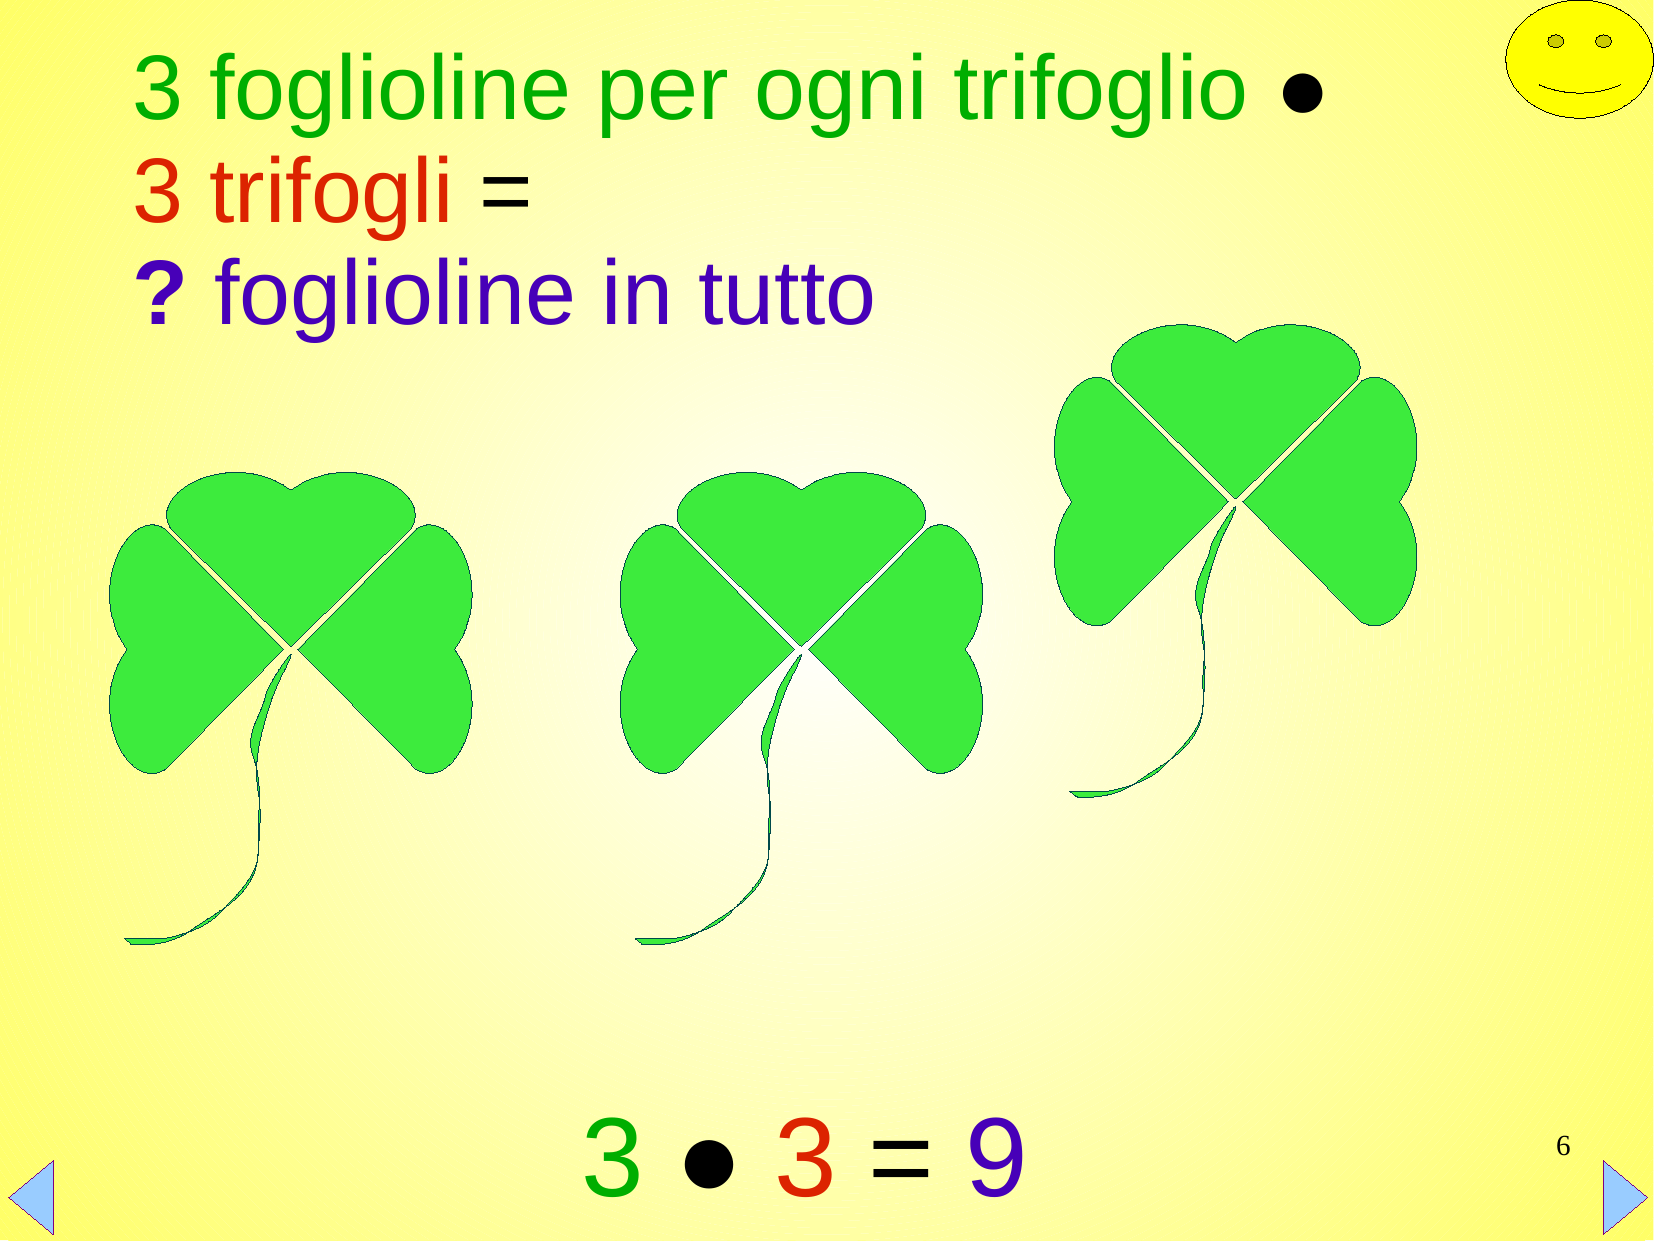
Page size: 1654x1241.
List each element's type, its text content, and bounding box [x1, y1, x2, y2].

text_box 3 ● 3 = 9 [566, 1086, 1087, 1228]
text_box [166, 472, 416, 647]
text_box [1111, 324, 1361, 499]
text_box [808, 524, 983, 774]
text_box [1505, 0, 1654, 119]
text_box [1054, 377, 1229, 626]
text_box [677, 472, 926, 647]
text_box 3 foglioline per ogni trifoglio ● 3 trifogli = ? foglioline in tutto [118, 29, 1536, 352]
text_box [620, 524, 795, 774]
text_box [297, 524, 473, 774]
text_box [109, 524, 284, 774]
text_box [8, 1160, 54, 1235]
text_box [124, 654, 292, 945]
text_box [1069, 506, 1236, 798]
text_box [1242, 377, 1417, 626]
text_box [635, 654, 802, 945]
text_box [1603, 1160, 1648, 1235]
